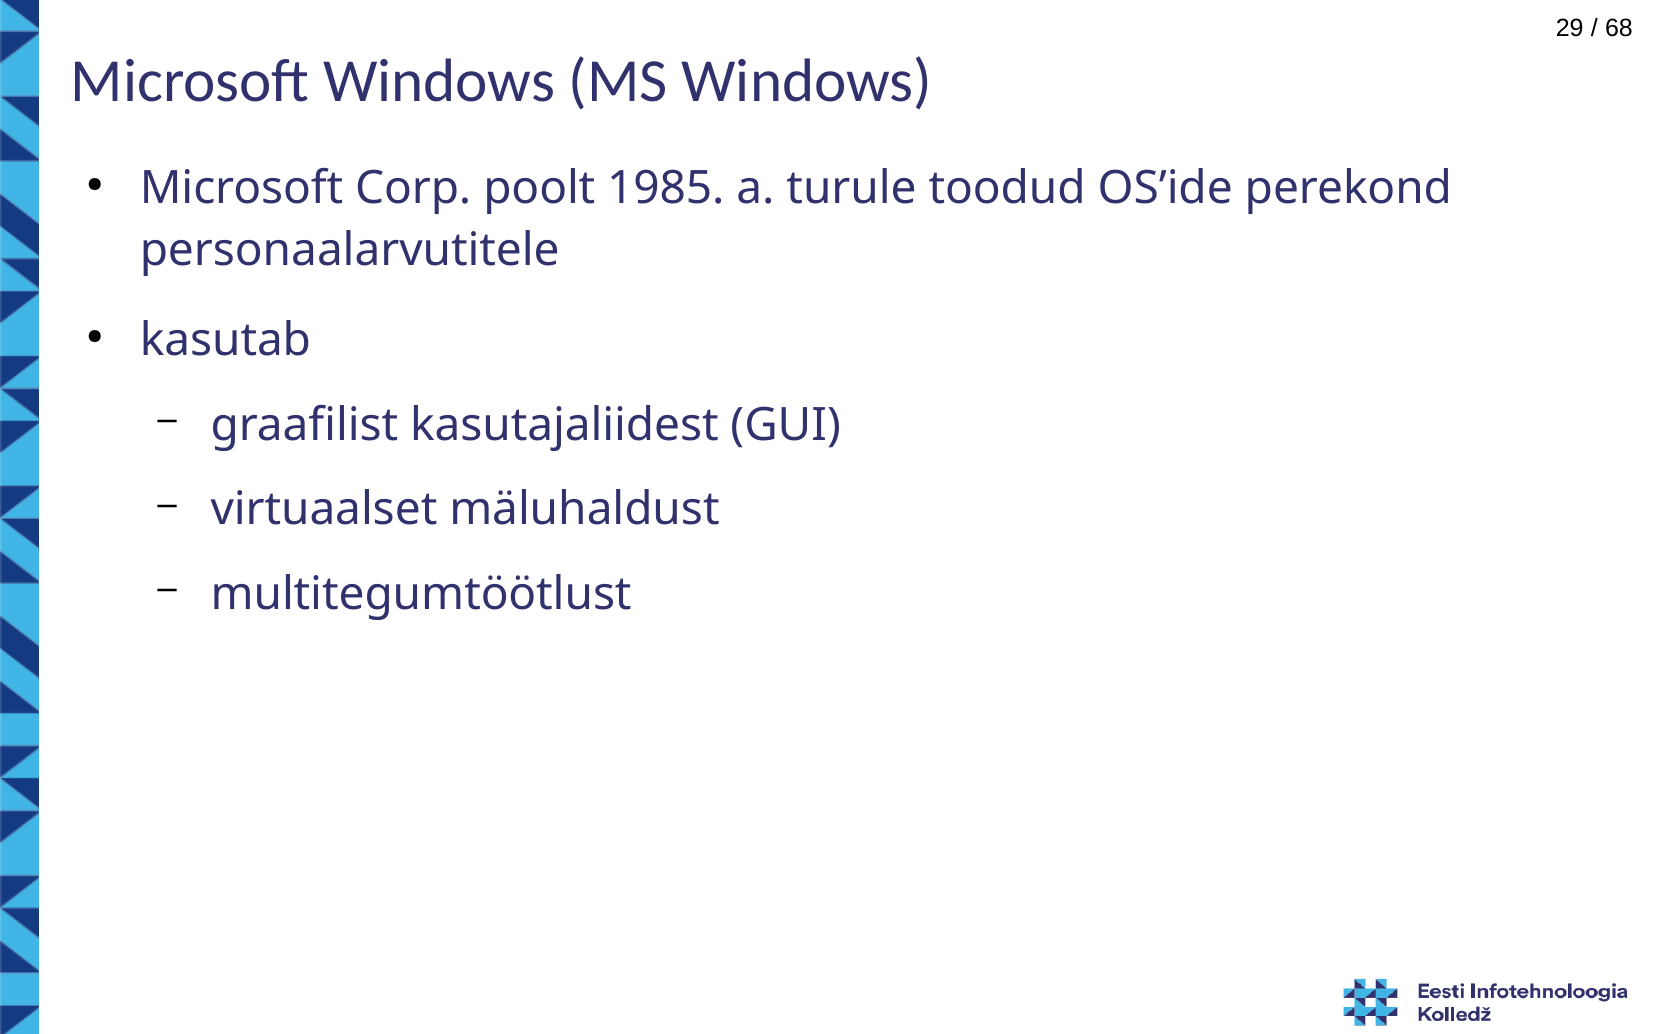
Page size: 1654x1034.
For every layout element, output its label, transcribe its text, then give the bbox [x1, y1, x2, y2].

title Microsoft Windows (MS Windows) [70, 41, 1630, 130]
list Microsoft Corp. poolt 1985. a. turule toodud OS’ide perekond personaalarvutitele kasutab graafilist kasutajaliidest (GUI) virtuaalset mäluhaldust multitegumtöötlust [68, 153, 1630, 957]
